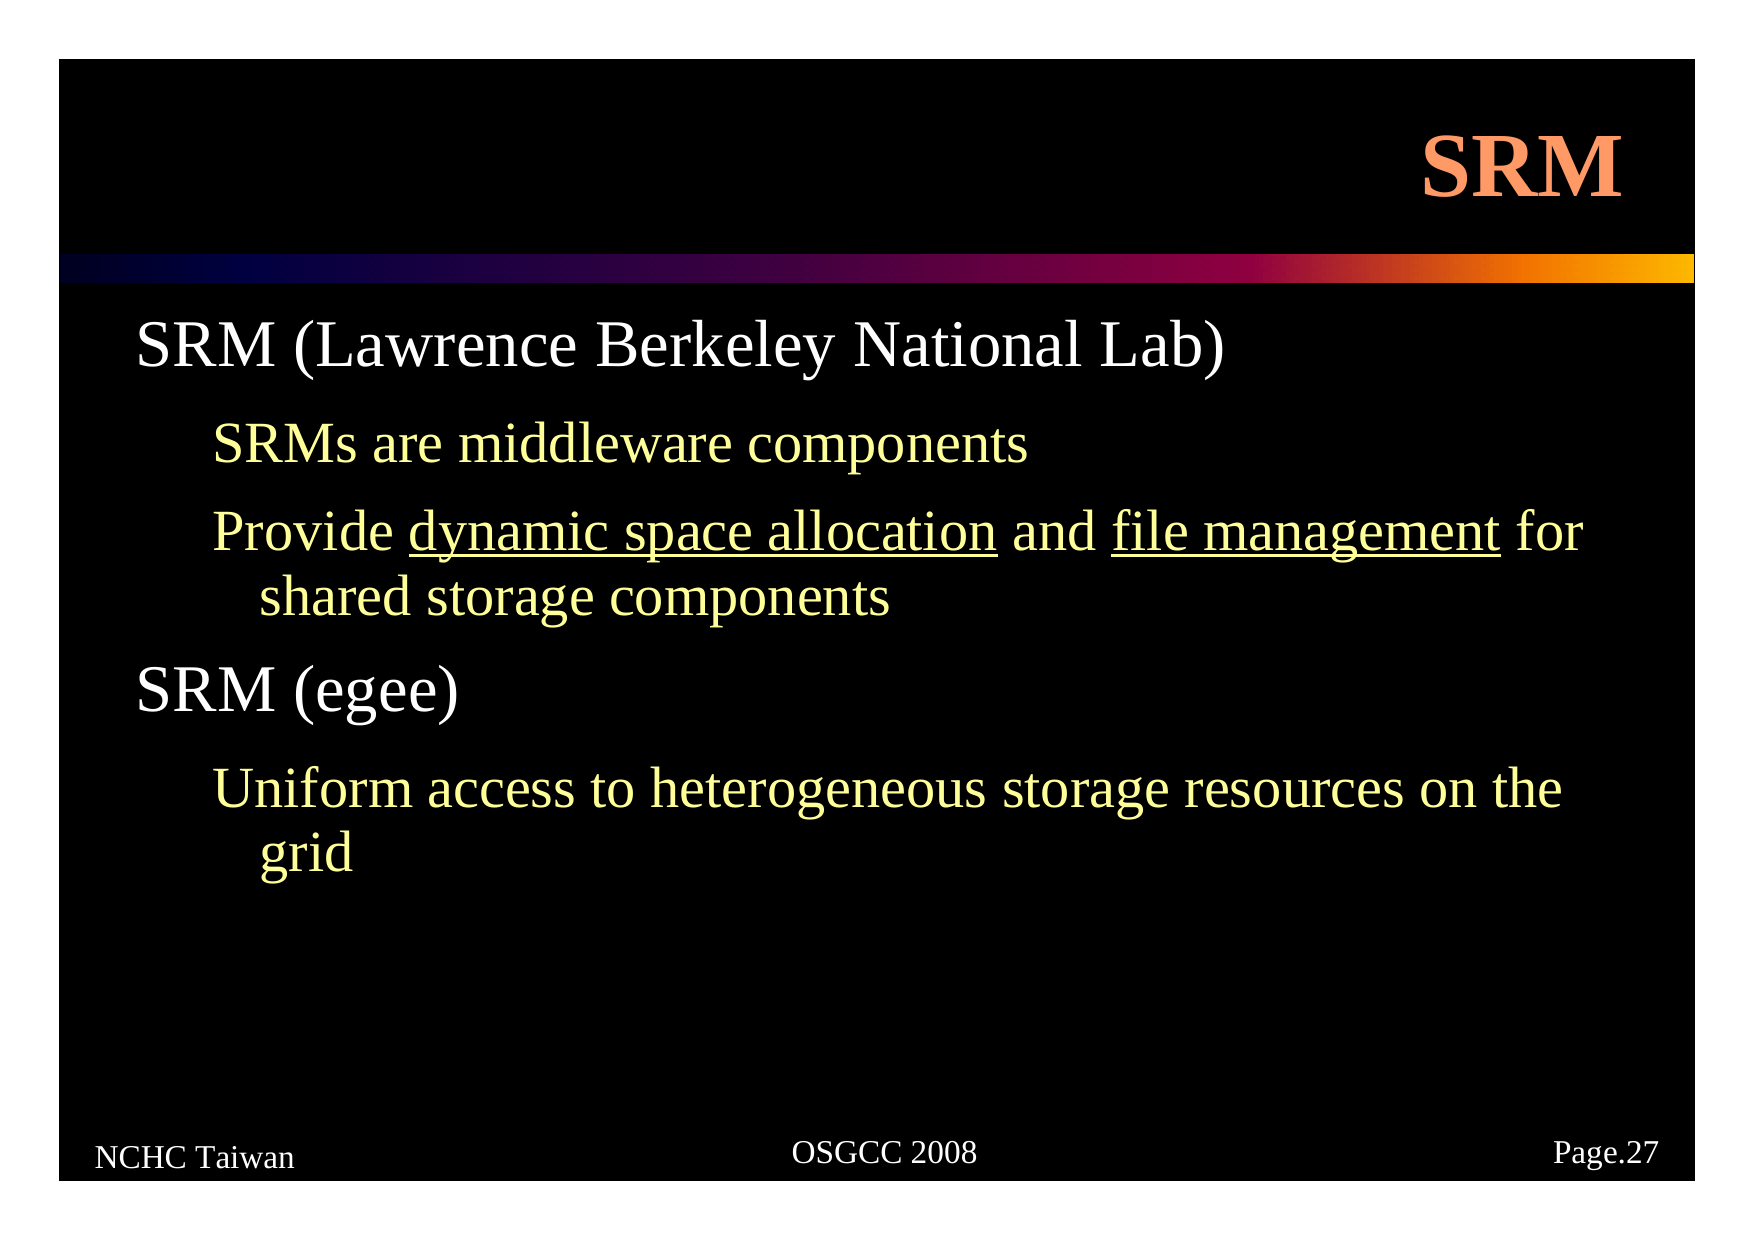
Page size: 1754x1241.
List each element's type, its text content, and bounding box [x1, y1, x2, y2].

picture [60, 254, 1694, 283]
title SRM [118, 93, 1625, 238]
list SRM (Lawrence Berkeley National Lab) SRMs are middleware components Provide dynamic space allocation and file management for shared storage components SRM (egee) Uniform access to heterogeneous storage resources on the grid [118, 307, 1610, 1075]
